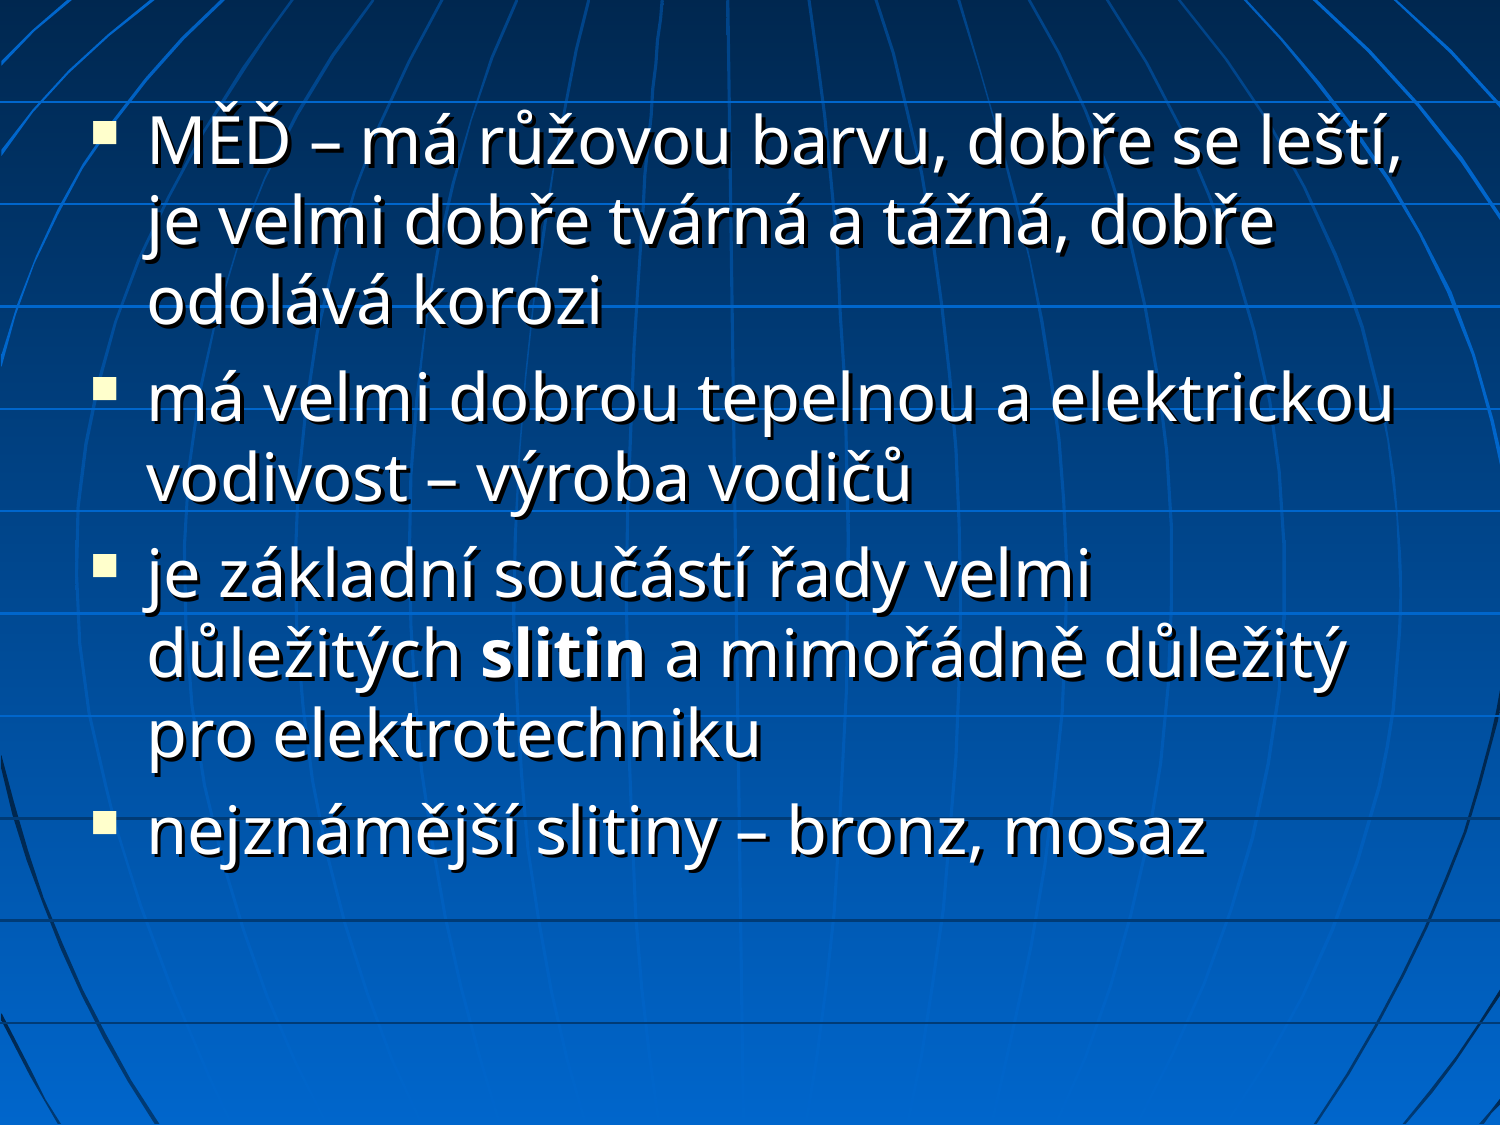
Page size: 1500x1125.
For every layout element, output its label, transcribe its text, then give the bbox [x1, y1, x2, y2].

list MĚĎ – má růžovou barvu, dobře se leští, je velmi dobře tvárná a tážná, dobře odolává korozi má velmi dobrou tepelnou a elektrickou vodivost – výroba vodičů je základní součástí řady velmi důležitých slitin a mimořádně důležitý pro elektrotechniku nejznámější slitiny – bronz, mosaz [75, 90, 1426, 1006]
